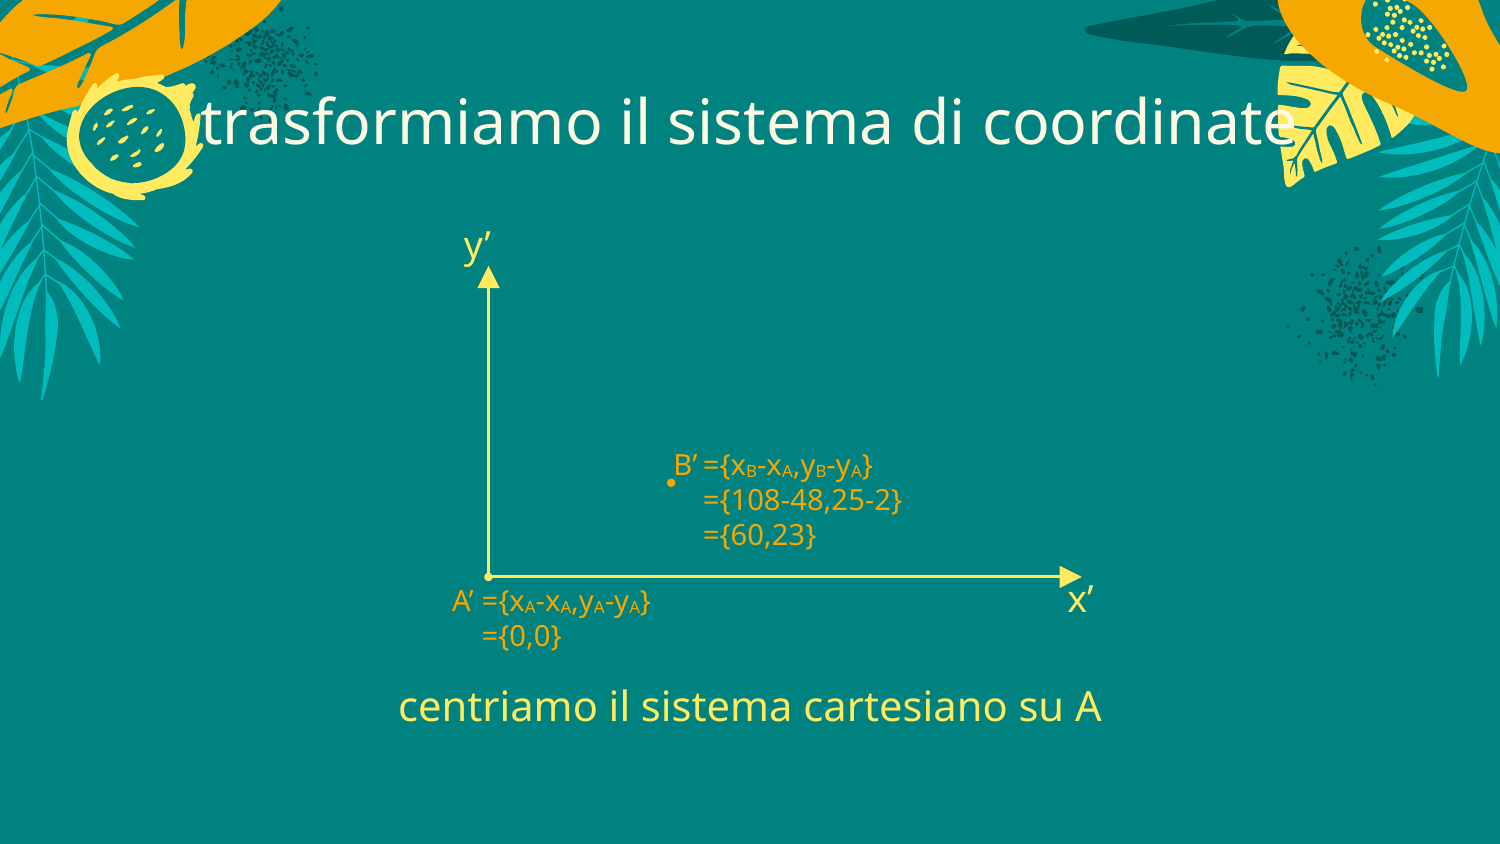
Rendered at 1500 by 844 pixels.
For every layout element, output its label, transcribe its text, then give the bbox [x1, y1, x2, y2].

picture [178, 0, 359, 72]
title x’ [1052, 580, 1134, 615]
title ={xB-xA,yB-yA} ={108-48,25-2} ={60,23} [687, 431, 945, 573]
title A’ [437, 566, 466, 661]
picture [180, 31, 185, 48]
text_box [667, 478, 676, 487]
title trasformiamo il sistema di coordinate [118, 72, 1382, 167]
title B’ [658, 431, 687, 566]
picture [1272, 229, 1443, 399]
title y’ [448, 226, 513, 260]
title ={xA-xA,yA-yA} ={0,0} [466, 566, 842, 661]
title centriamo il sistema cartesiano su A [248, 661, 1252, 749]
